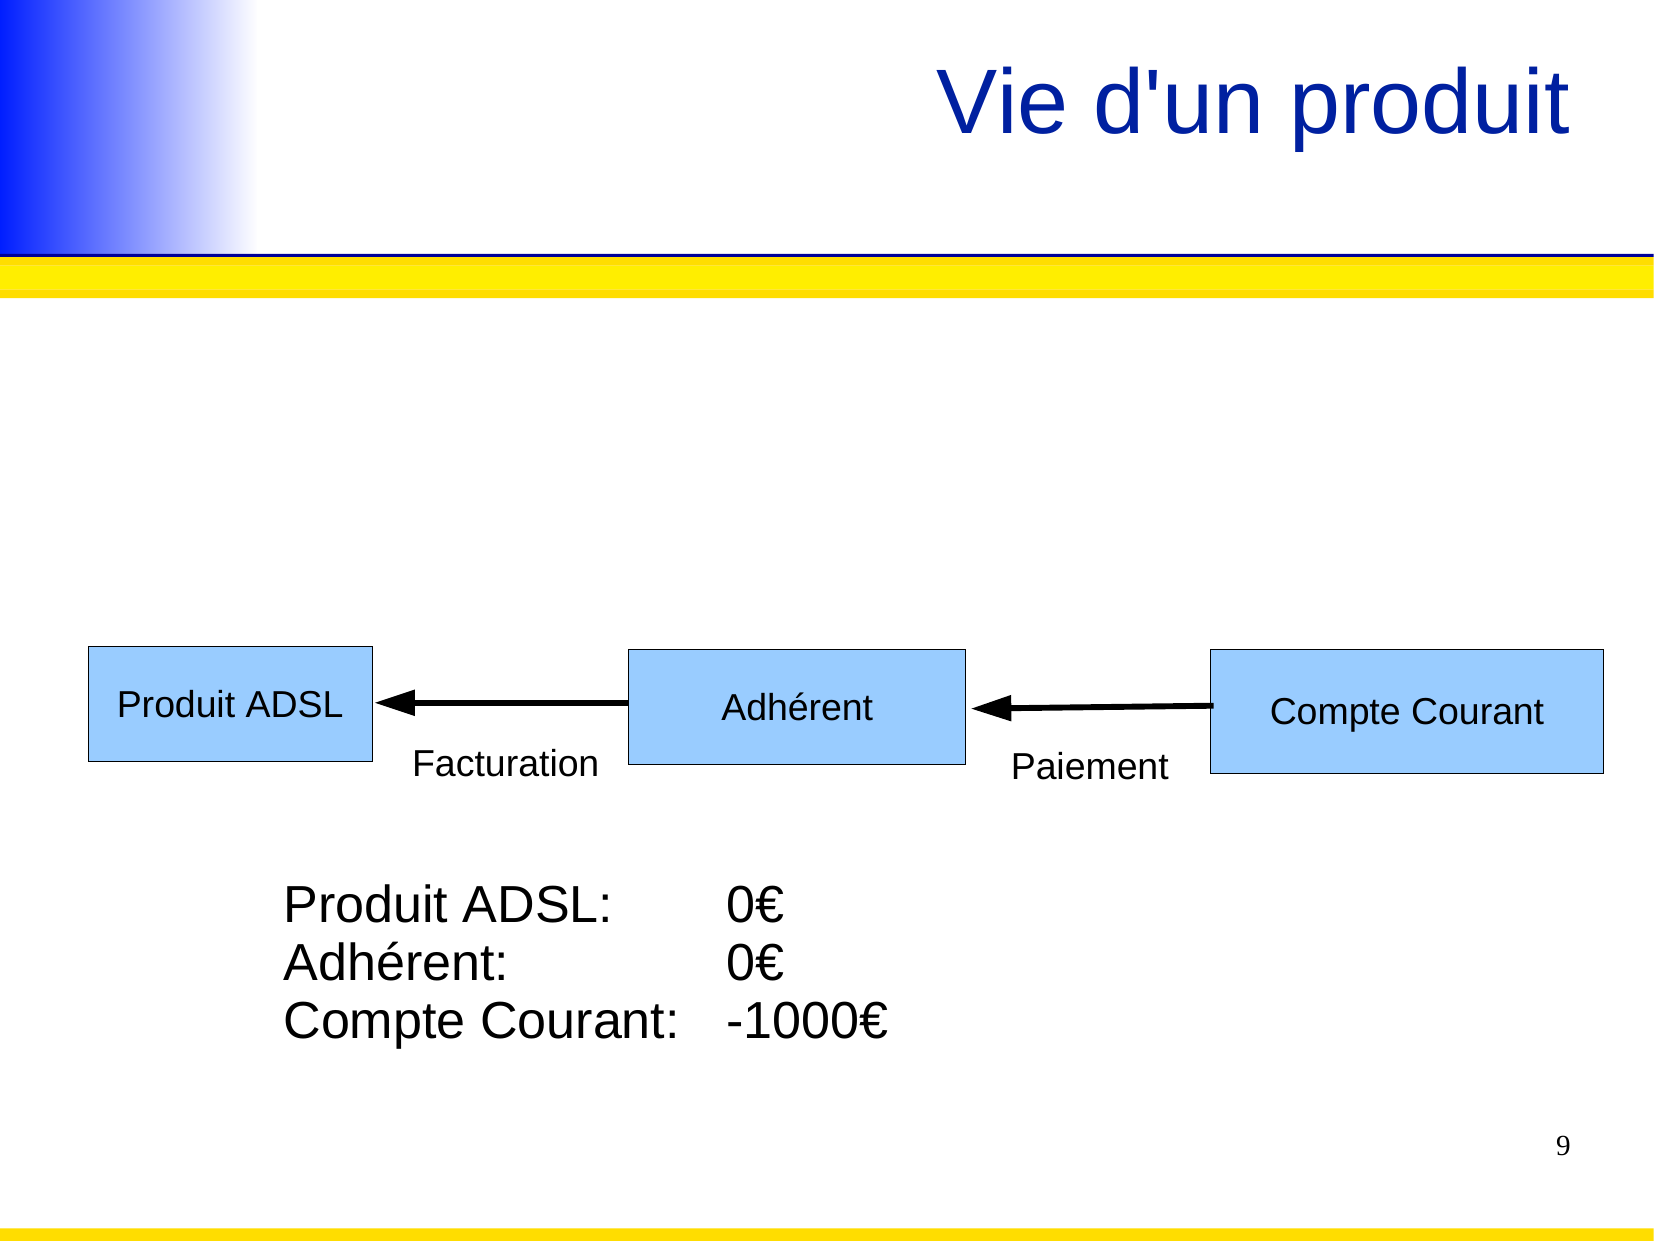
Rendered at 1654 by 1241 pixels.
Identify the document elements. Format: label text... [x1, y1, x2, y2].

title Vie d'un produit [372, 49, 1571, 257]
text_box Produit ADSL: 0€ Adhérent: 0€ Compte Courant: -1000€ [268, 868, 904, 1057]
text_box Compte Courant [1210, 649, 1604, 774]
text_box Adhérent [628, 649, 966, 765]
text_box Produit ADSL [88, 646, 373, 762]
text_box Facturation [397, 735, 615, 793]
text_box Paiement [996, 737, 1184, 795]
